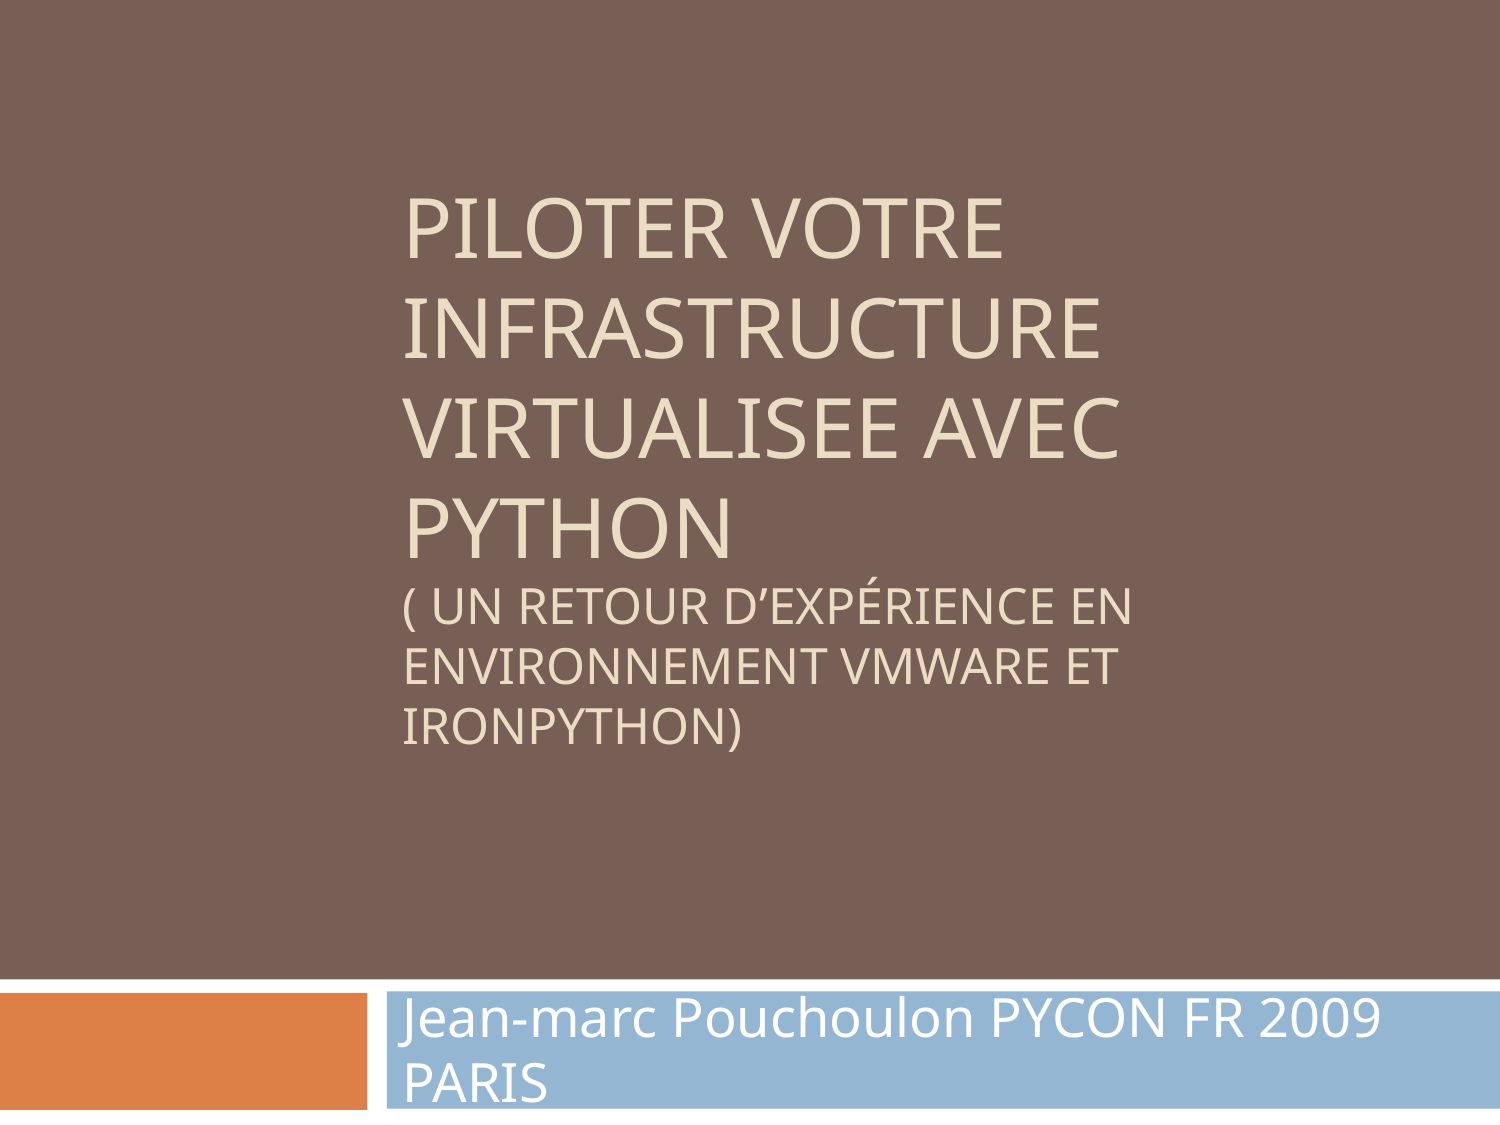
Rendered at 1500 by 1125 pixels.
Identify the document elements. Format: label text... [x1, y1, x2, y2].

text_box Jean-marc Pouchoulon PYCON FR 2009 PARIS [387, 992, 1488, 1105]
title PILOTER VOTRE INFRASTRUCTURE VIRTUALISEE AVEC PYTHON ( UN RETOUR D’EXPÉRIENCE EN ENVIRONNEMENT VMWARE ET IRONPYTHON) [387, 0, 1450, 963]
